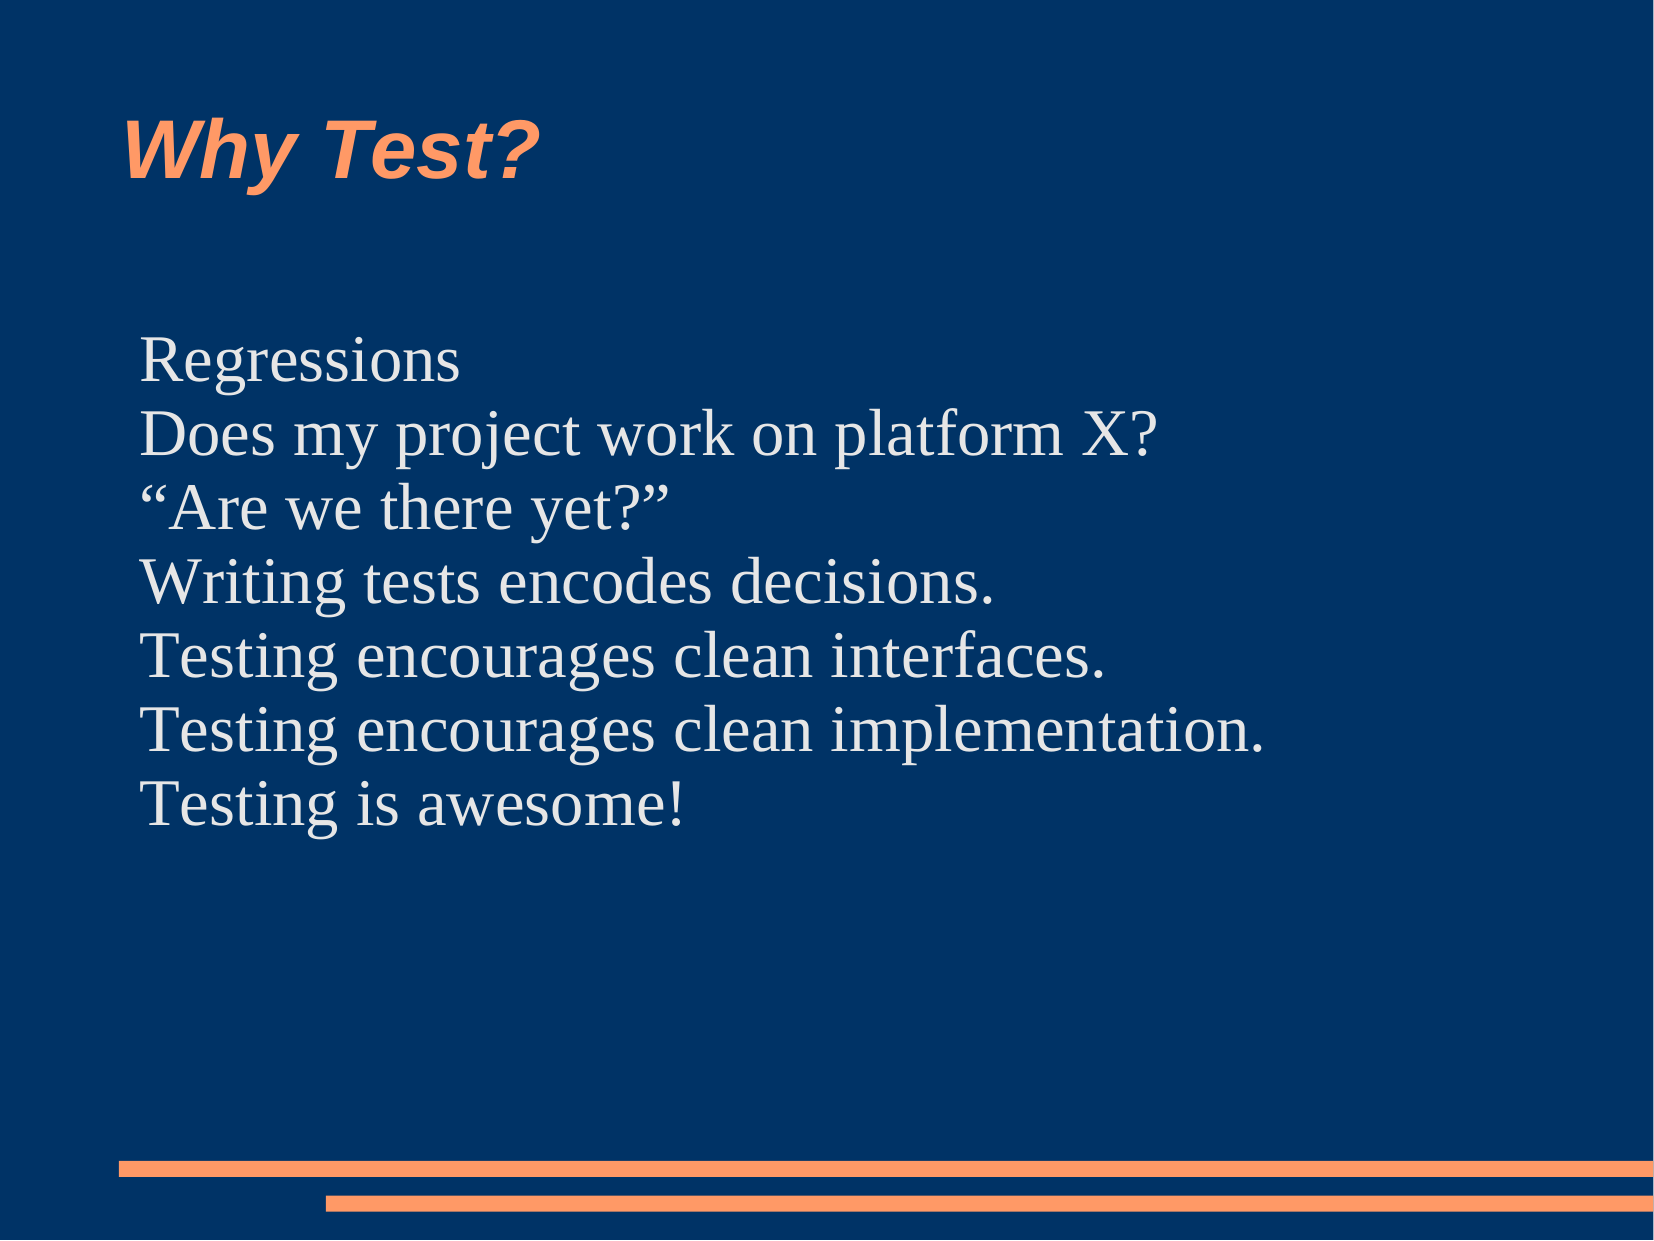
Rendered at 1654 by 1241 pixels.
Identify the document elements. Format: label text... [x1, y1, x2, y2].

list Regressions Does my project work on platform X? “Are we there yet?” Writing tests encodes decisions. Testing encourages clean interfaces. Testing encourages clean implementation. Testing is awesome! [121, 322, 1561, 1118]
title Why Test? [121, 46, 1534, 254]
